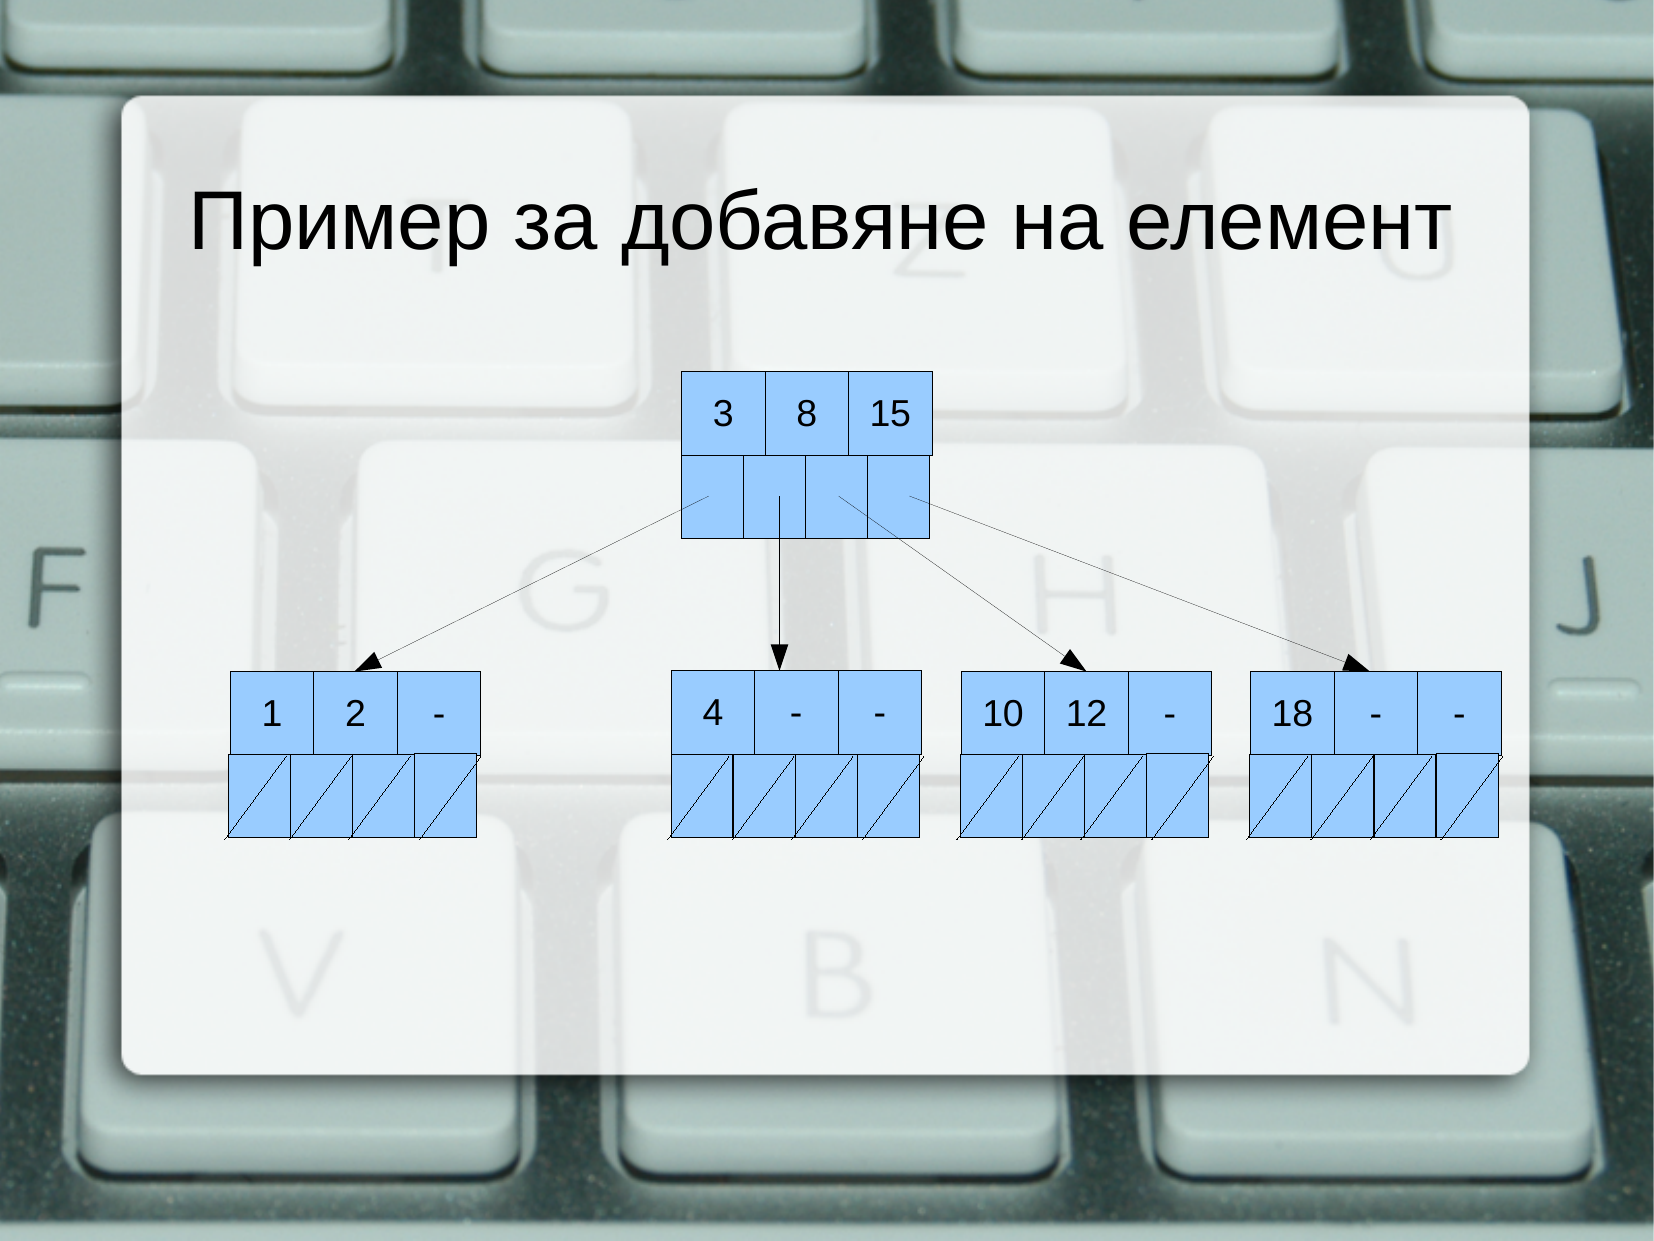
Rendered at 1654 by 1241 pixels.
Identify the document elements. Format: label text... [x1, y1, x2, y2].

text_box - [1417, 671, 1502, 756]
text_box - [754, 670, 838, 754]
text_box - [1128, 671, 1212, 756]
text_box [228, 753, 477, 838]
text_box 3 [681, 371, 765, 456]
text_box [1249, 753, 1499, 838]
text_box 12 [1044, 671, 1128, 754]
text_box - [838, 670, 922, 755]
title Пример за добавяне на елемент [135, 117, 1506, 325]
text_box 1 [230, 671, 313, 754]
text_box 2 [313, 671, 397, 754]
text_box 8 [765, 371, 848, 455]
text_box [671, 754, 920, 838]
text_box 18 [1250, 671, 1334, 754]
text_box 15 [848, 371, 933, 456]
text_box - [397, 671, 481, 756]
text_box [681, 455, 930, 539]
text_box - [1334, 671, 1417, 754]
text_box 4 [671, 670, 754, 755]
text_box [960, 753, 1209, 838]
text_box 10 [961, 671, 1044, 754]
picture [0, 0, 1654, 1241]
